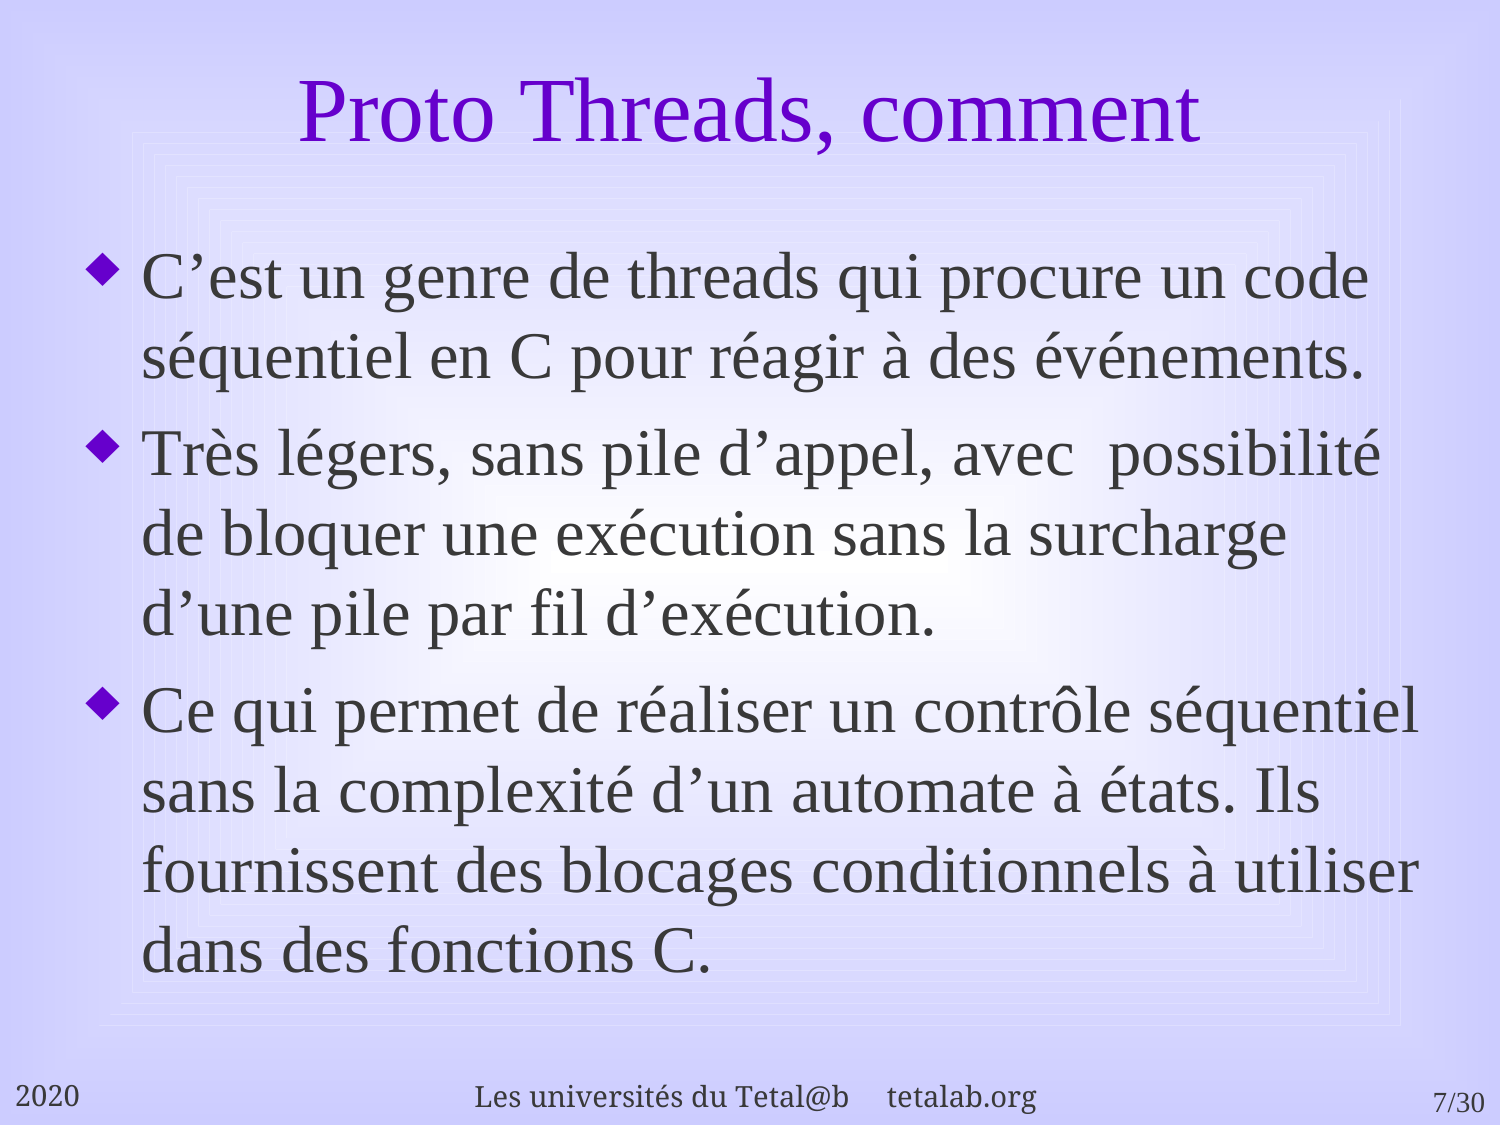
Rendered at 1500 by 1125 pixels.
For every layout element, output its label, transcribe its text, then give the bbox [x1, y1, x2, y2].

list C’est un genre de threads qui procure un code séquentiel en C pour réagir à des événements. Très légers, sans pile d’appel, avec possibilité de bloquer une exécution sans la surcharge d’une pile par fil d’exécution. Ce qui permet de réaliser un contrôle séquentiel sans la complexité d’un automate à états. Ils fournissent des blocages conditionnels à utiliser dans des fonctions C. [70, 224, 1453, 1016]
title Proto Threads, comment [0, 5, 1500, 204]
